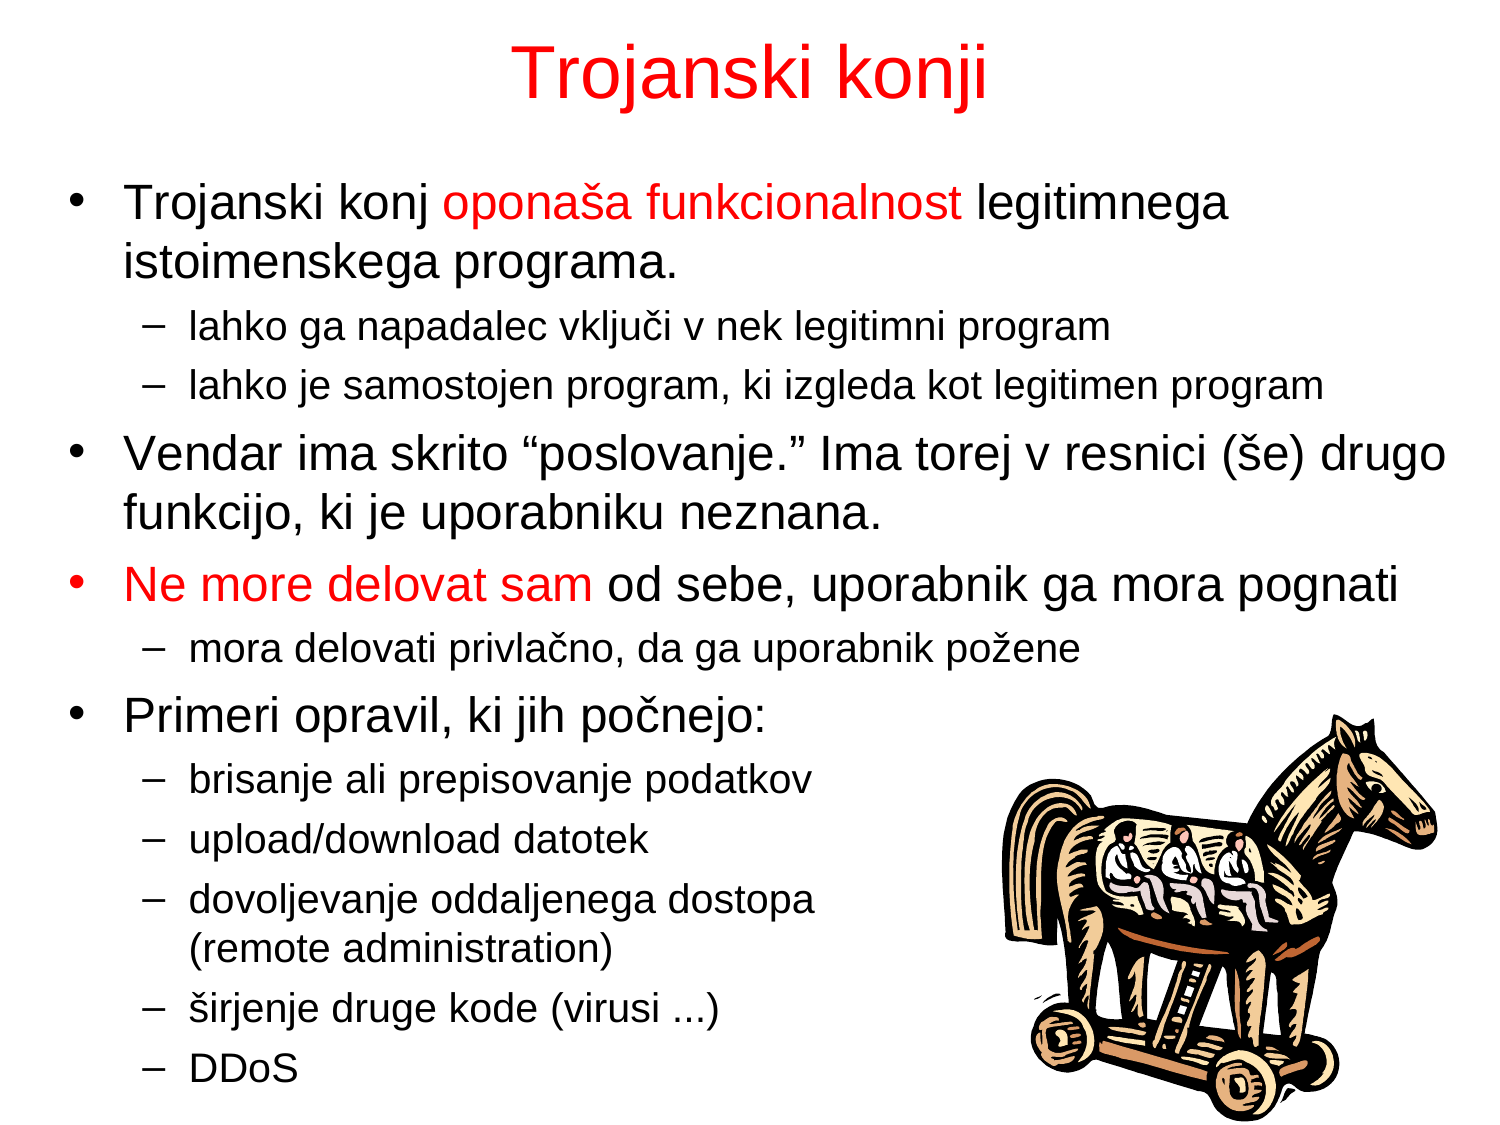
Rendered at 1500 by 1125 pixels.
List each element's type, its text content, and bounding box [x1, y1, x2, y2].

title Trojanski konji [0, 11, 1500, 126]
picture [998, 710, 1442, 1125]
list Trojanski konj oponaša funkcionalnost legitimnega istoimenskega programa. lahko ga napadalec vključi v nek legitimni program lahko je samostojen program, ki izgleda kot legitimen program Vendar ima skrito “poslovanje.” Ima torej v resnici (še) drugo funkcijo, ki je uporabniku neznana. Ne more delovat sam od sebe, uporabnik ga mora pognati mora delovati privlačno, da ga uporabnik požene Primeri opravil, ki jih počnejo: brisanje ali prepisovanje podatkov upload/download datotek dovoljevanje oddaljenega dostopa (remote administration) širjenje druge kode (virusi ...) DDoS [53, 162, 1471, 1109]
